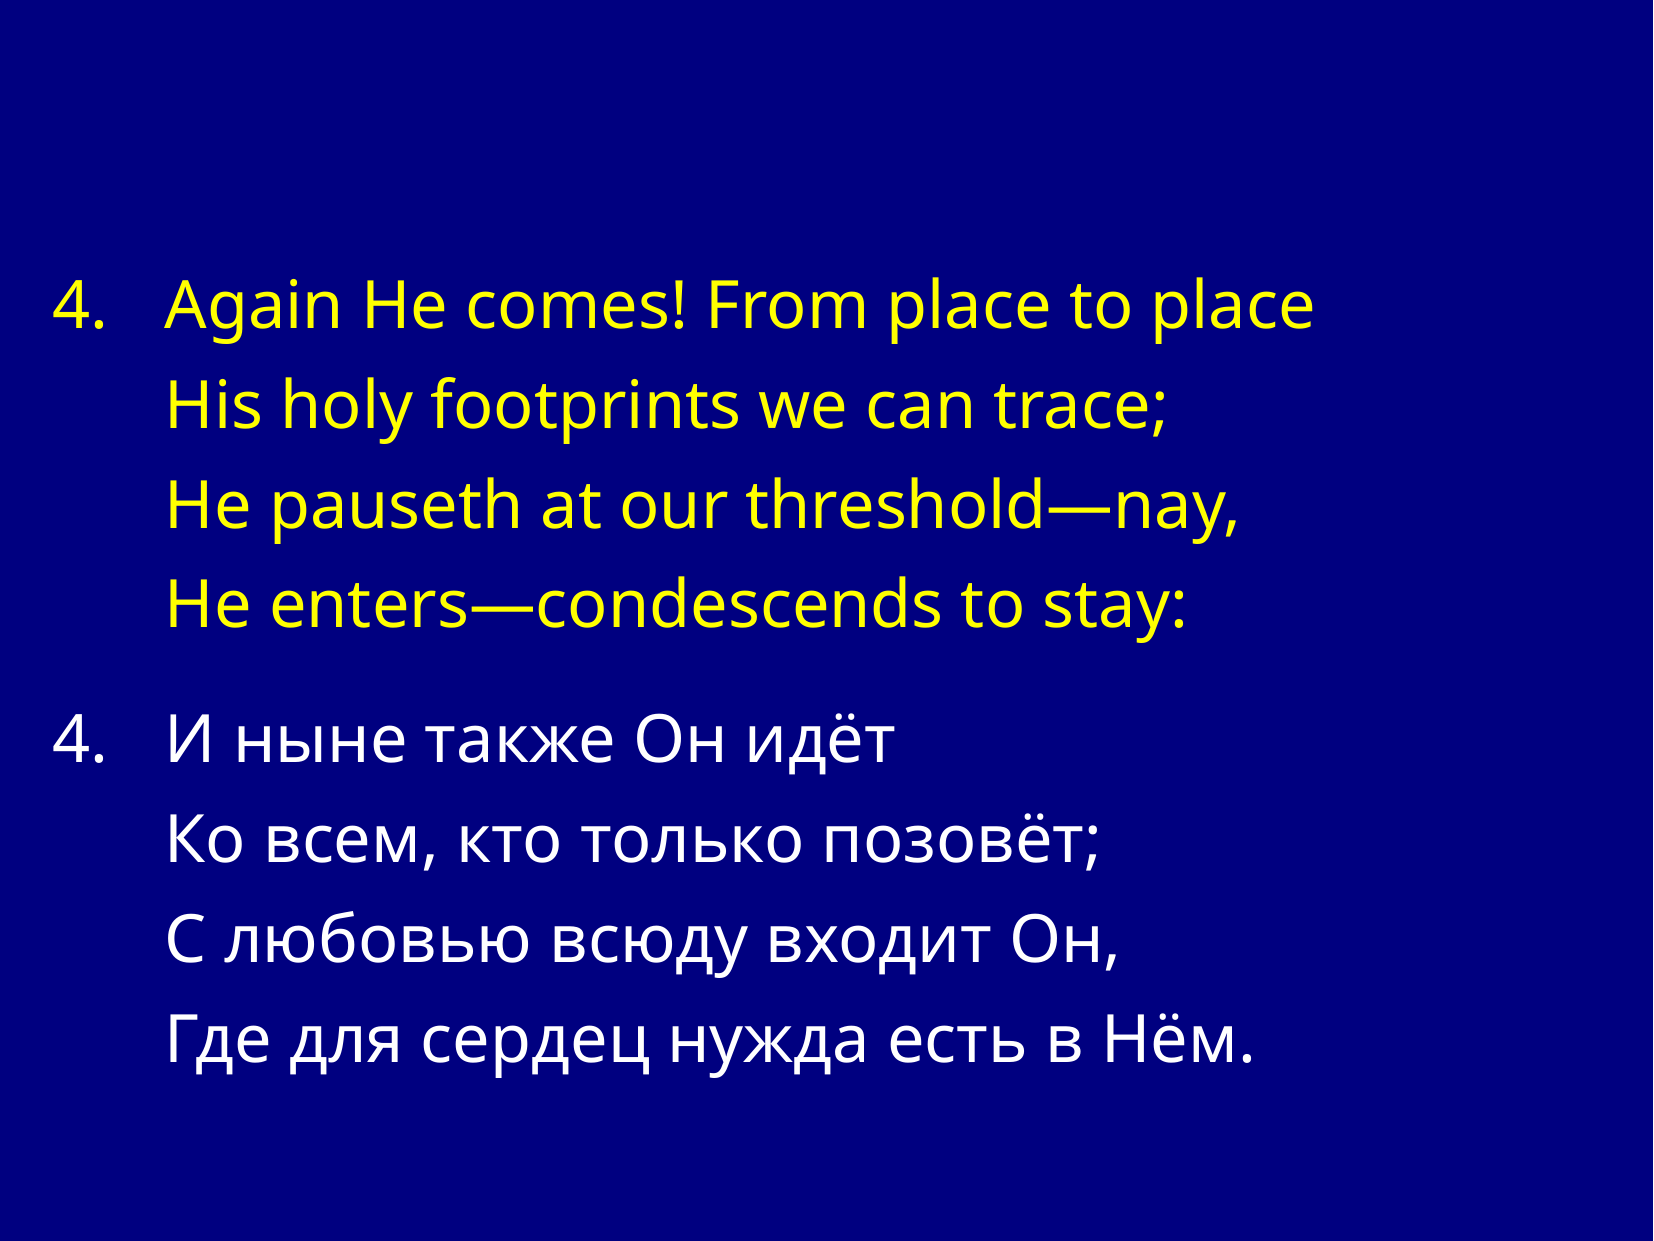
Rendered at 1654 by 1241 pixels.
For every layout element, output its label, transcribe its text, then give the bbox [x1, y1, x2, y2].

text_box 4. Again He comes! From place to place His holy footprints we can trace; He pauseth at our threshold—nay, He enters—condescends to stay: [37, 150, 1653, 713]
text_box 4. И ныне также Он идёт Ко всем, кто только позовёт; С любовью всюду входит Он, Где для сердец нужда есть в Нём. [37, 675, 1576, 1163]
